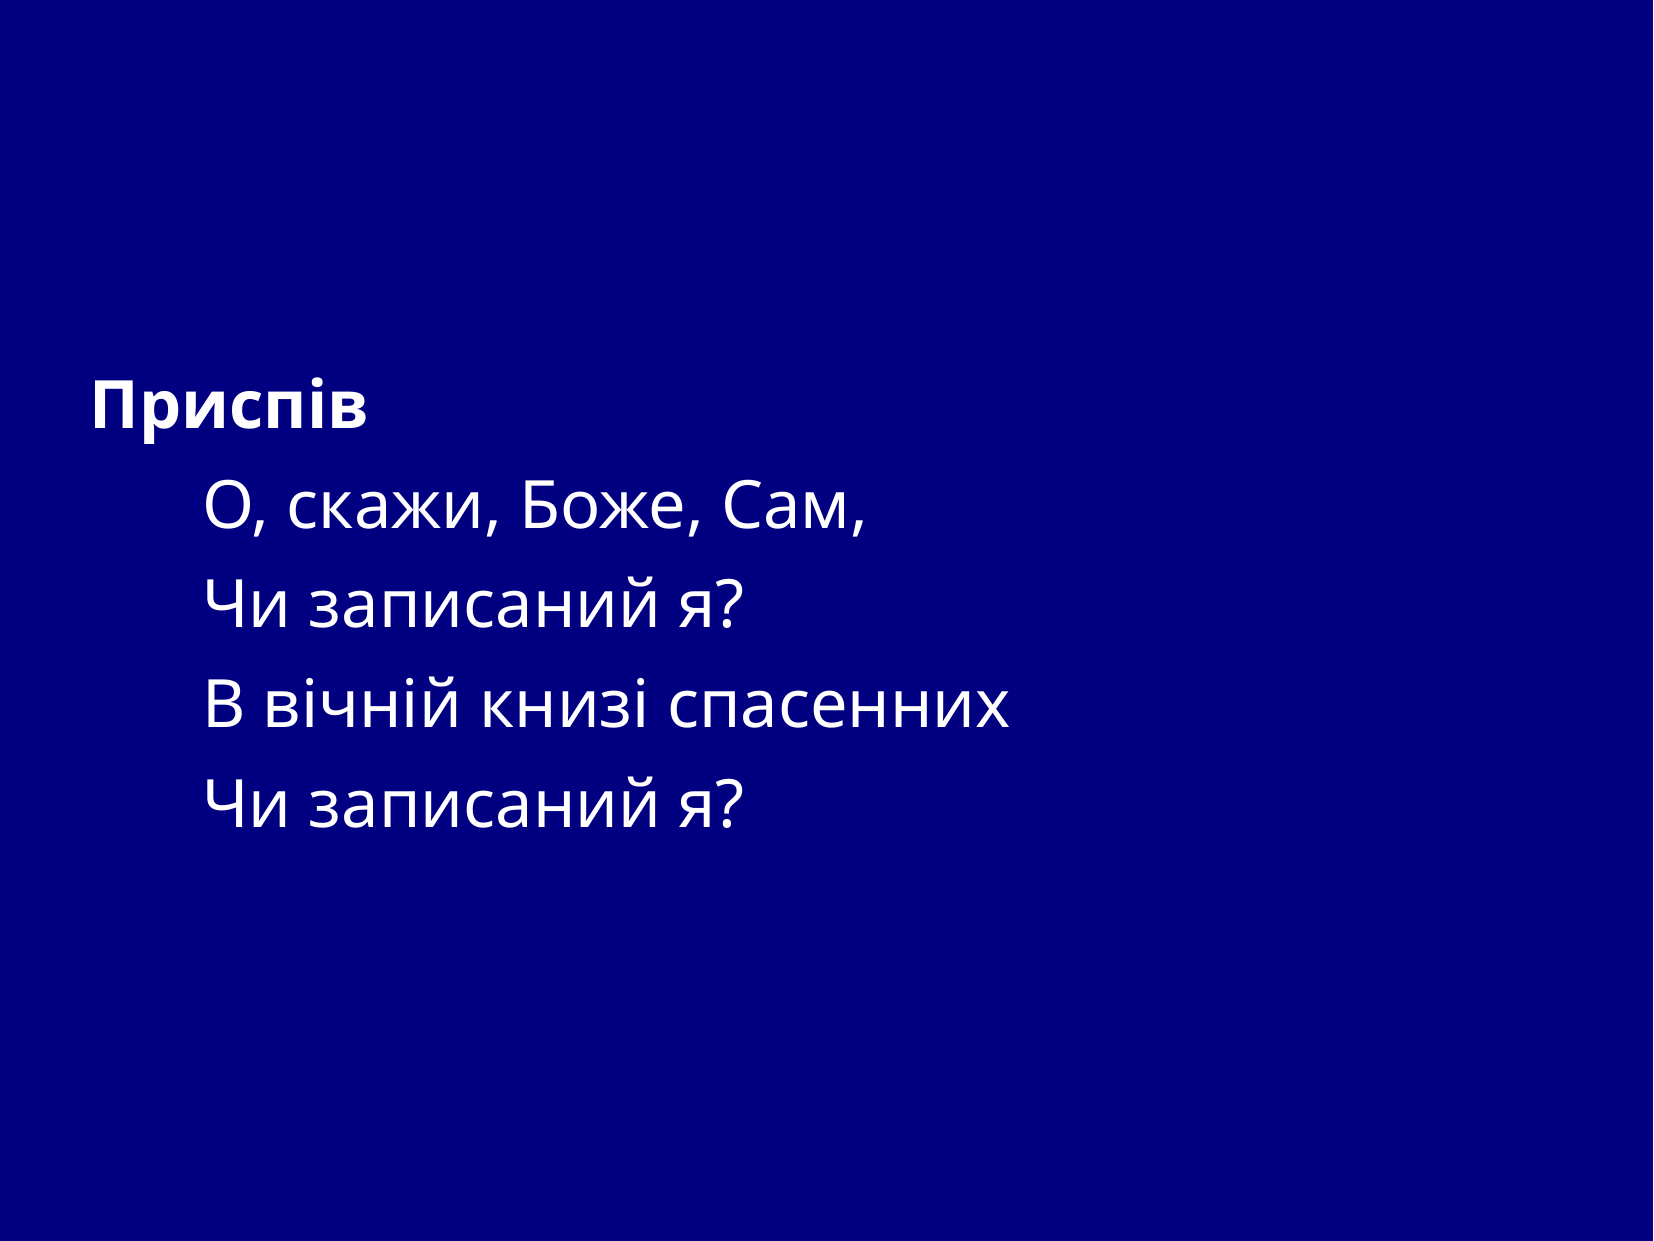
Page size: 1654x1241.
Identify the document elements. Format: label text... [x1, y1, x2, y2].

text_box Приспів О, скажи, Боже, Сам, Чи записаний я? В вічній книзі спасенних Чи записаний я? [75, 150, 1576, 1163]
